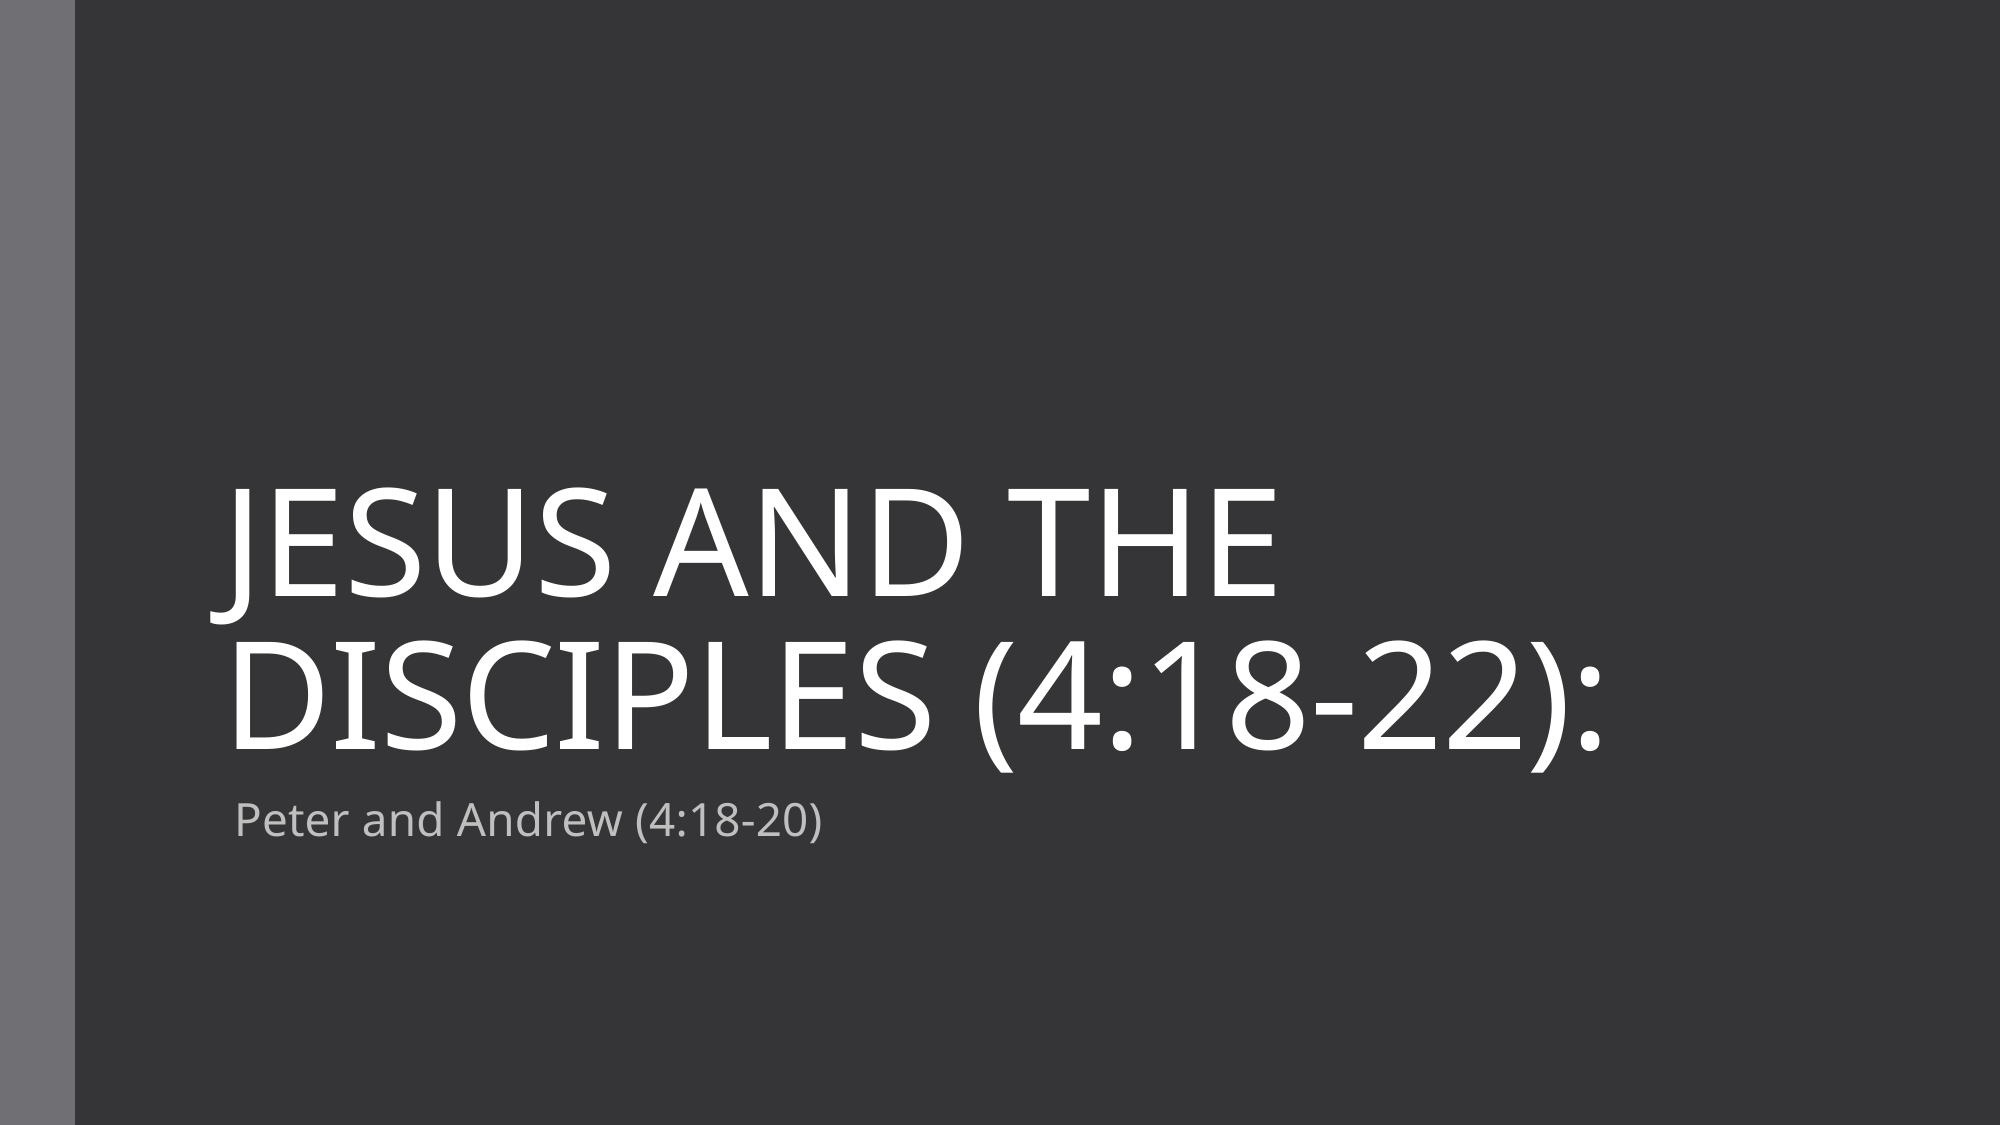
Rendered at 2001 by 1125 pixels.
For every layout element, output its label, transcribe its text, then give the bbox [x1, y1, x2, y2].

subtitle Peter and Andrew (4:18-20) [206, 787, 1752, 1066]
title JESUS AND THE DISCIPLES (4:18-22): [206, 124, 1752, 787]
